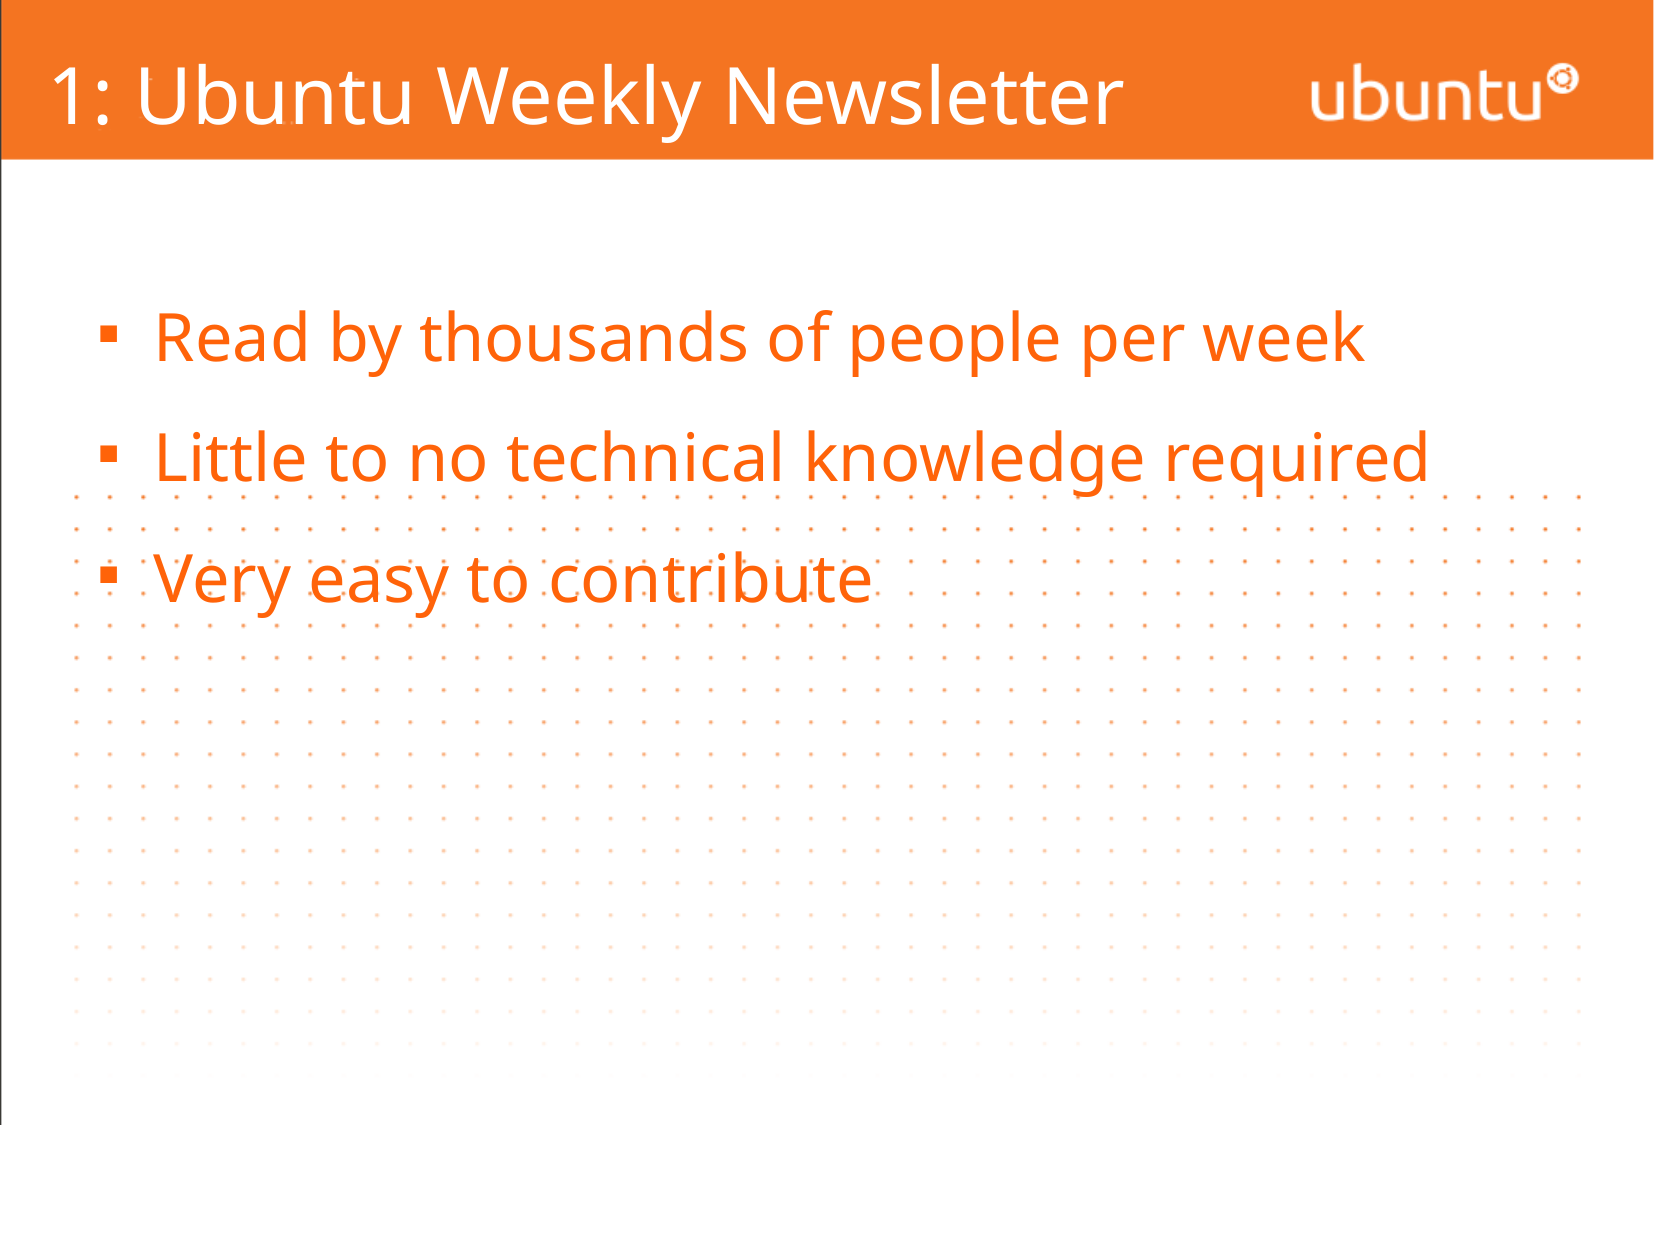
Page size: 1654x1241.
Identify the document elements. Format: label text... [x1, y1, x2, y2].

picture [0, 0, 1654, 1125]
list Read by thousands of people per week Little to no technical knowledge required Very easy to contribute [82, 290, 1571, 1010]
title 1: Ubuntu Weekly Newsletter [47, 29, 1276, 158]
